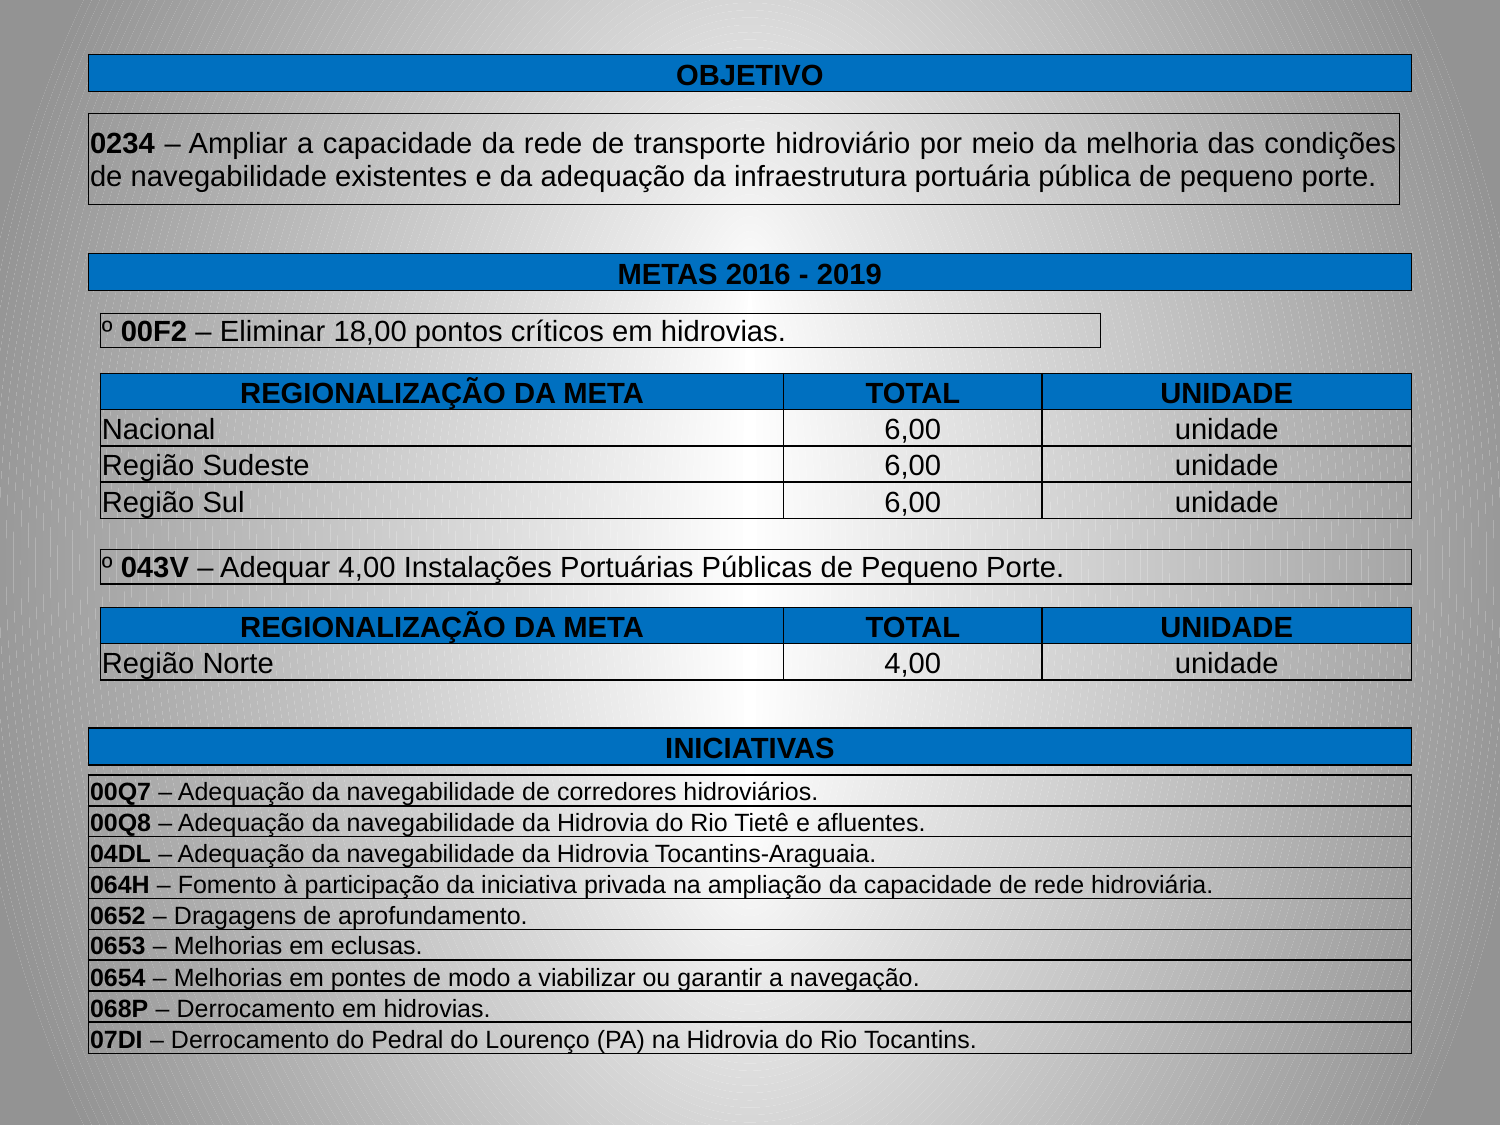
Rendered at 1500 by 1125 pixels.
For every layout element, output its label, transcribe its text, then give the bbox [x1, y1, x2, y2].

table_cell unidade [1043, 644, 1411, 679]
table_header º 00F2 – Eliminar 18,00 pontos críticos em hidrovias. [101, 314, 1100, 347]
table_cell 4,00 [784, 644, 1041, 679]
table_cell Região Norte [101, 644, 783, 679]
table_cell 0654 – Melhorias em pontes de modo a viabilizar ou garantir a navegação. [89, 961, 1411, 990]
table_header REGIONALIZAÇÃO DA META [101, 374, 783, 409]
table_header º 043V – Adequar 4,00 Instalações Portuárias Públicas de Pequeno Porte. [101, 550, 1411, 583]
table_header 00Q7 – Adequação da navegabilidade de corredores hidroviários. [89, 776, 1411, 805]
table_header INICIATIVAS [89, 729, 1411, 764]
table_cell unidade [1043, 410, 1411, 445]
table_header TOTAL [784, 608, 1041, 643]
table_cell Região Sudeste [101, 447, 783, 481]
table_cell 068P – Derrocamento em hidrovias. [89, 992, 1411, 1021]
table_cell 6,00 [784, 483, 1041, 518]
table_cell unidade [1043, 483, 1411, 518]
table_header OBJETIVO [89, 55, 1411, 91]
table_header UNIDADE [1043, 608, 1411, 643]
table_header UNIDADE [1043, 374, 1411, 409]
table_cell 07DI – Derrocamento do Pedral do Lourenço (PA) na Hidrovia do Rio Tocantins. [89, 1023, 1411, 1053]
table_cell 04DL – Adequação da navegabilidade da Hidrovia Tocantins-Araguaia. [89, 837, 1411, 867]
table_cell 0652 – Dragagens de aprofundamento. [89, 899, 1411, 929]
table_header TOTAL [784, 374, 1041, 409]
table_cell Nacional [101, 410, 783, 445]
table_cell 00Q8 – Adequação da navegabilidade da Hidrovia do Rio Tietê e afluentes. [89, 807, 1411, 836]
table_header REGIONALIZAÇÃO DA META [101, 608, 783, 643]
table_cell 0653 – Melhorias em eclusas. [89, 930, 1411, 959]
table_cell 6,00 [784, 447, 1041, 481]
table_cell 6,00 [784, 410, 1041, 445]
table_cell 064H – Fomento à participação da iniciativa privada na ampliação da capacidade de rede hidroviária. [89, 868, 1411, 898]
table_header METAS 2016 - 2019 [89, 254, 1411, 290]
table_header 0234 – Ampliar a capacidade da rede de transporte hidroviário por meio da melhoria das condições de navegabilidade existentes e da adequação da infraestrutura portuária pública de pequeno porte. [89, 114, 1399, 204]
table_cell Região Sul [101, 483, 783, 518]
table_cell unidade [1043, 447, 1411, 481]
